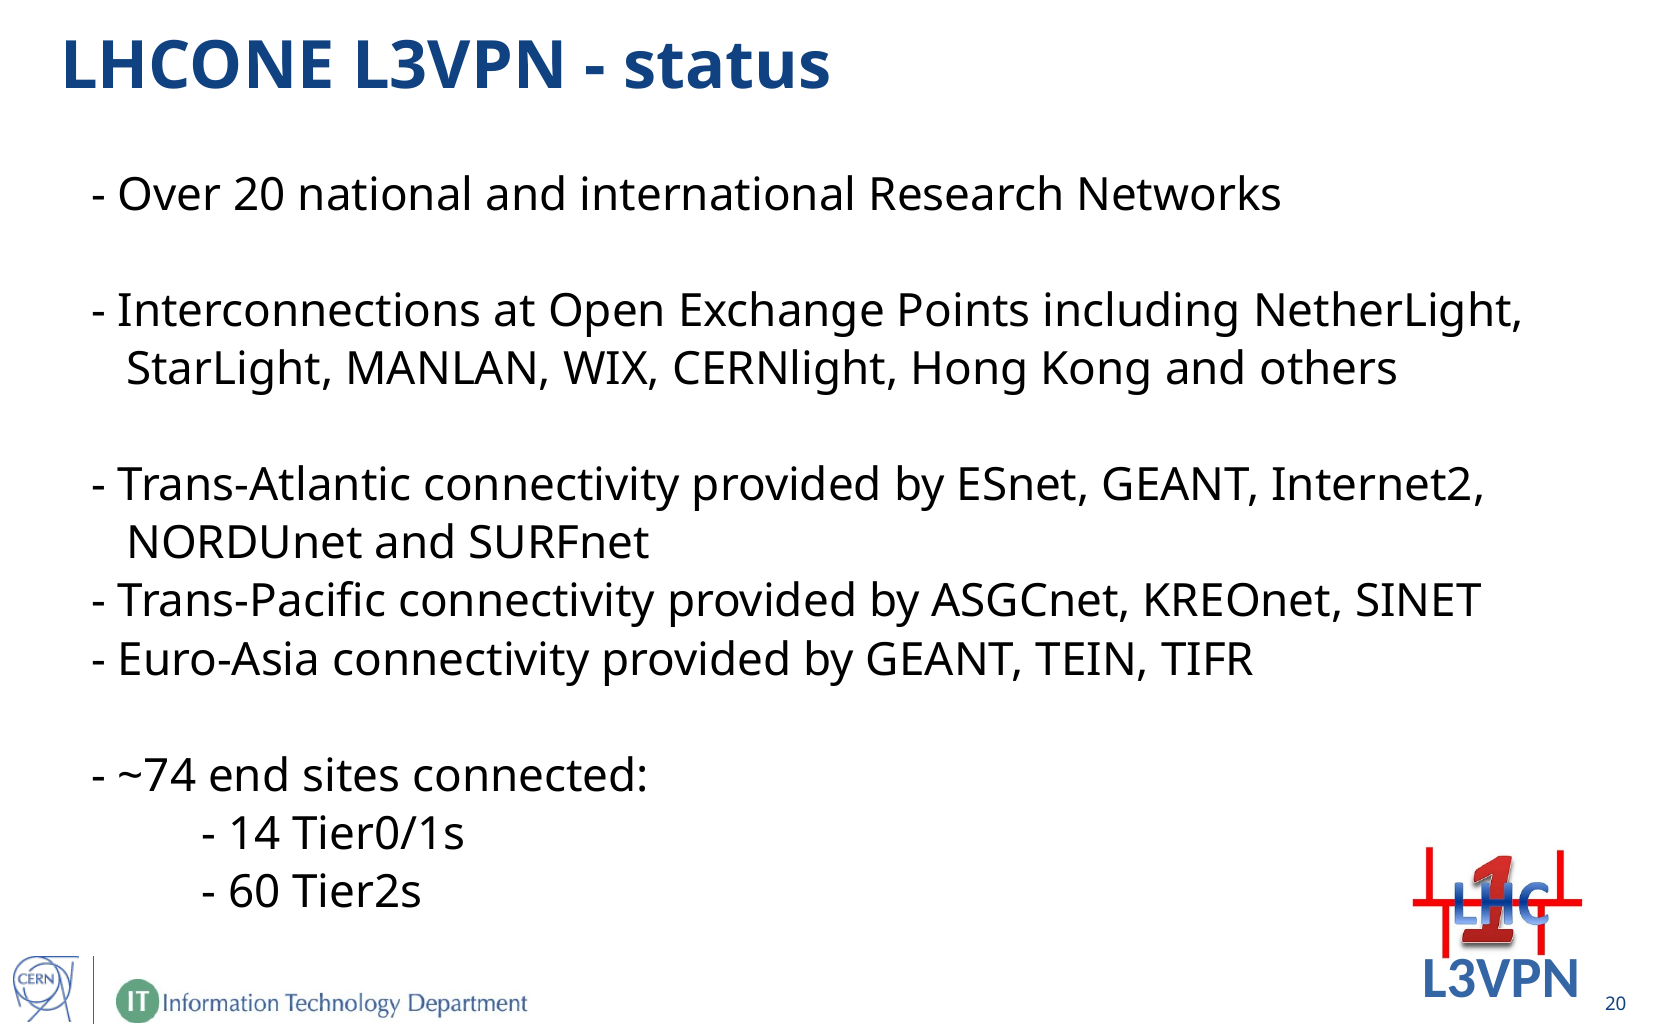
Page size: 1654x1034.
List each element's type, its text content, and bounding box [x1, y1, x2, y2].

text_box - Over 20 national and international Research Networks - Interconnections at Open Exchange Points including NetherLight, StarLight, MANLAN, WIX, CERNlight, Hong Kong and others - Trans-Atlantic connectivity provided by ESnet, GEANT, Internet2, NORDUnet and SURFnet - Trans-Pacific connectivity provided by ASGCnet, KREOnet, SINET - Euro-Asia connectivity provided by GEANT, TEIN, TIFR - ~74 end sites connected: - 14 Tier0/1s - 60 Tier2s [76, 156, 1601, 1034]
picture [1403, 838, 1589, 946]
text_box L3VPN [1398, 946, 1604, 1023]
picture [13, 956, 76, 1032]
title LHCONE L3VPN - status [60, 0, 1528, 138]
